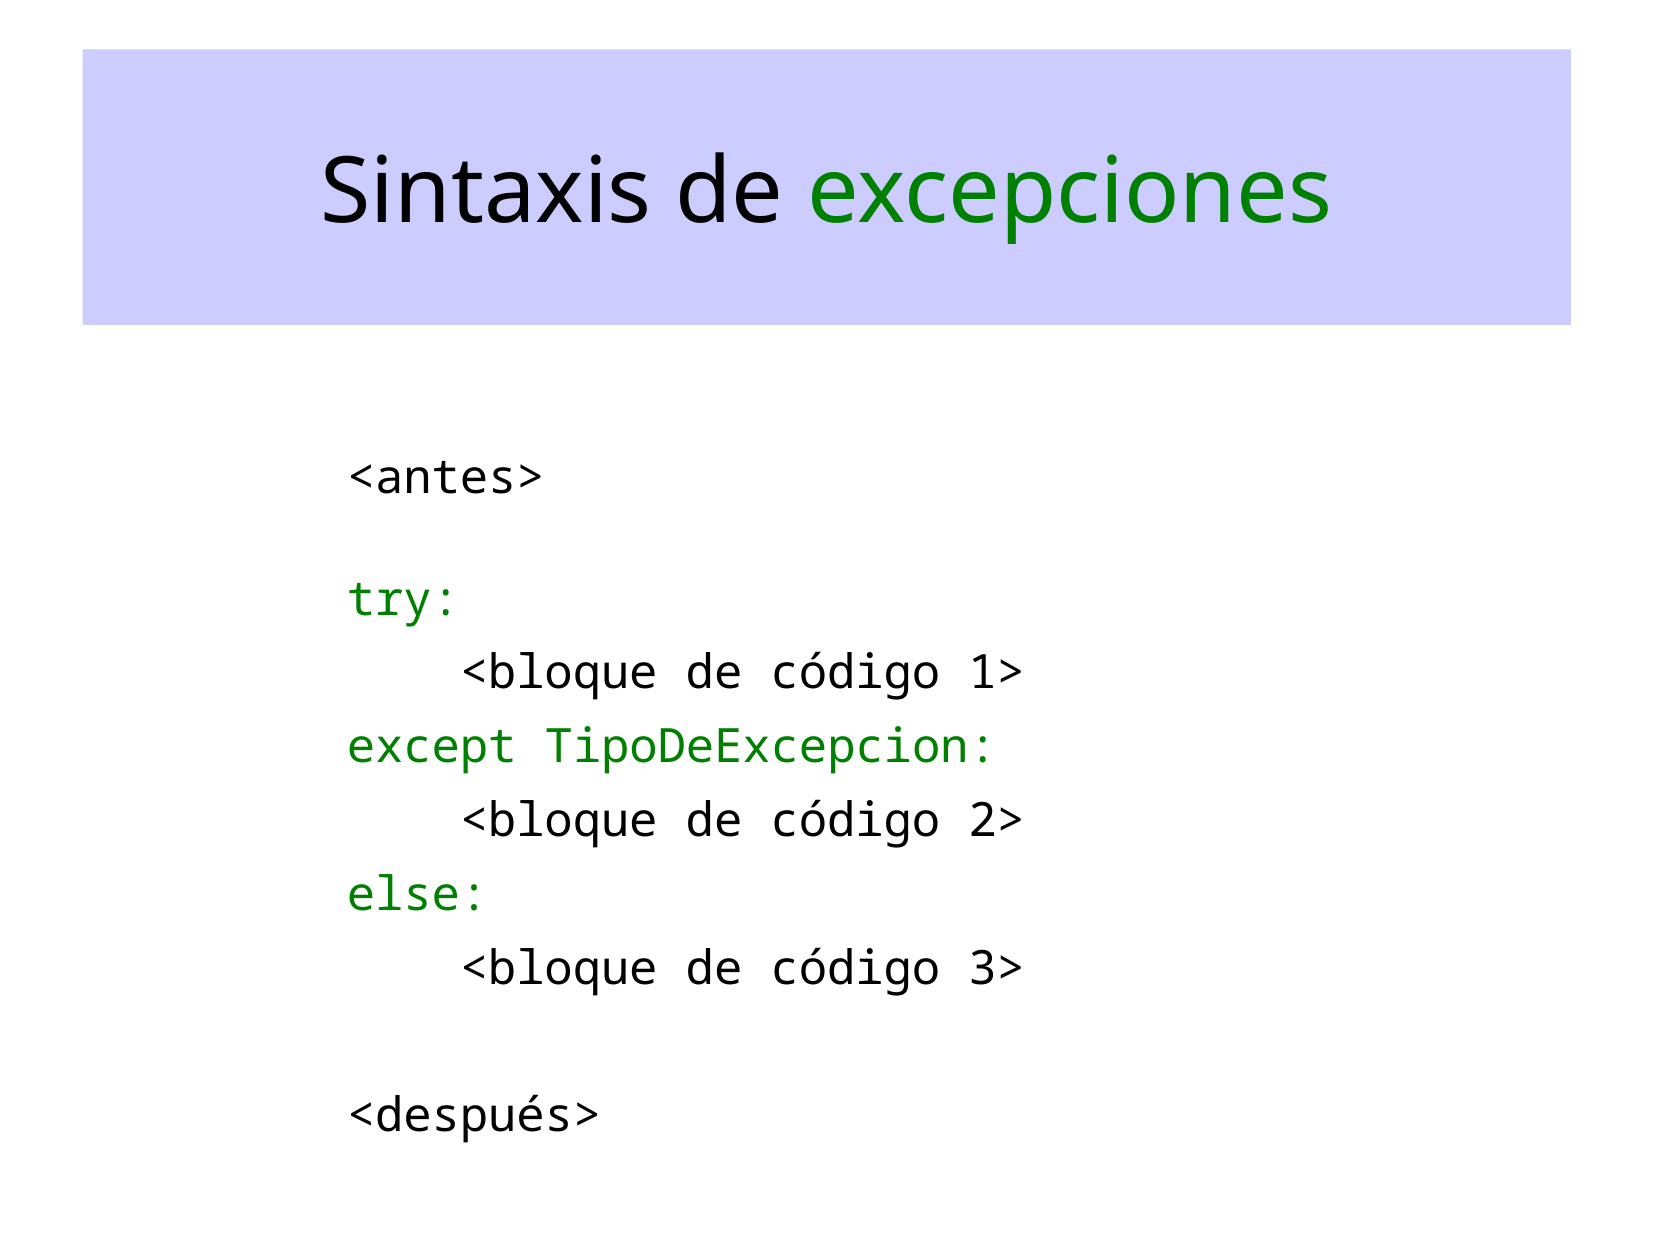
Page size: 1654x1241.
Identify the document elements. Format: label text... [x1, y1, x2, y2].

title Sintaxis de excepciones [82, 49, 1571, 325]
list <antes> try: <bloque de código 1> except TipoDeExcepcion: <bloque de código 2> else: <bloque de código 3> <después> [289, 442, 1418, 1152]
